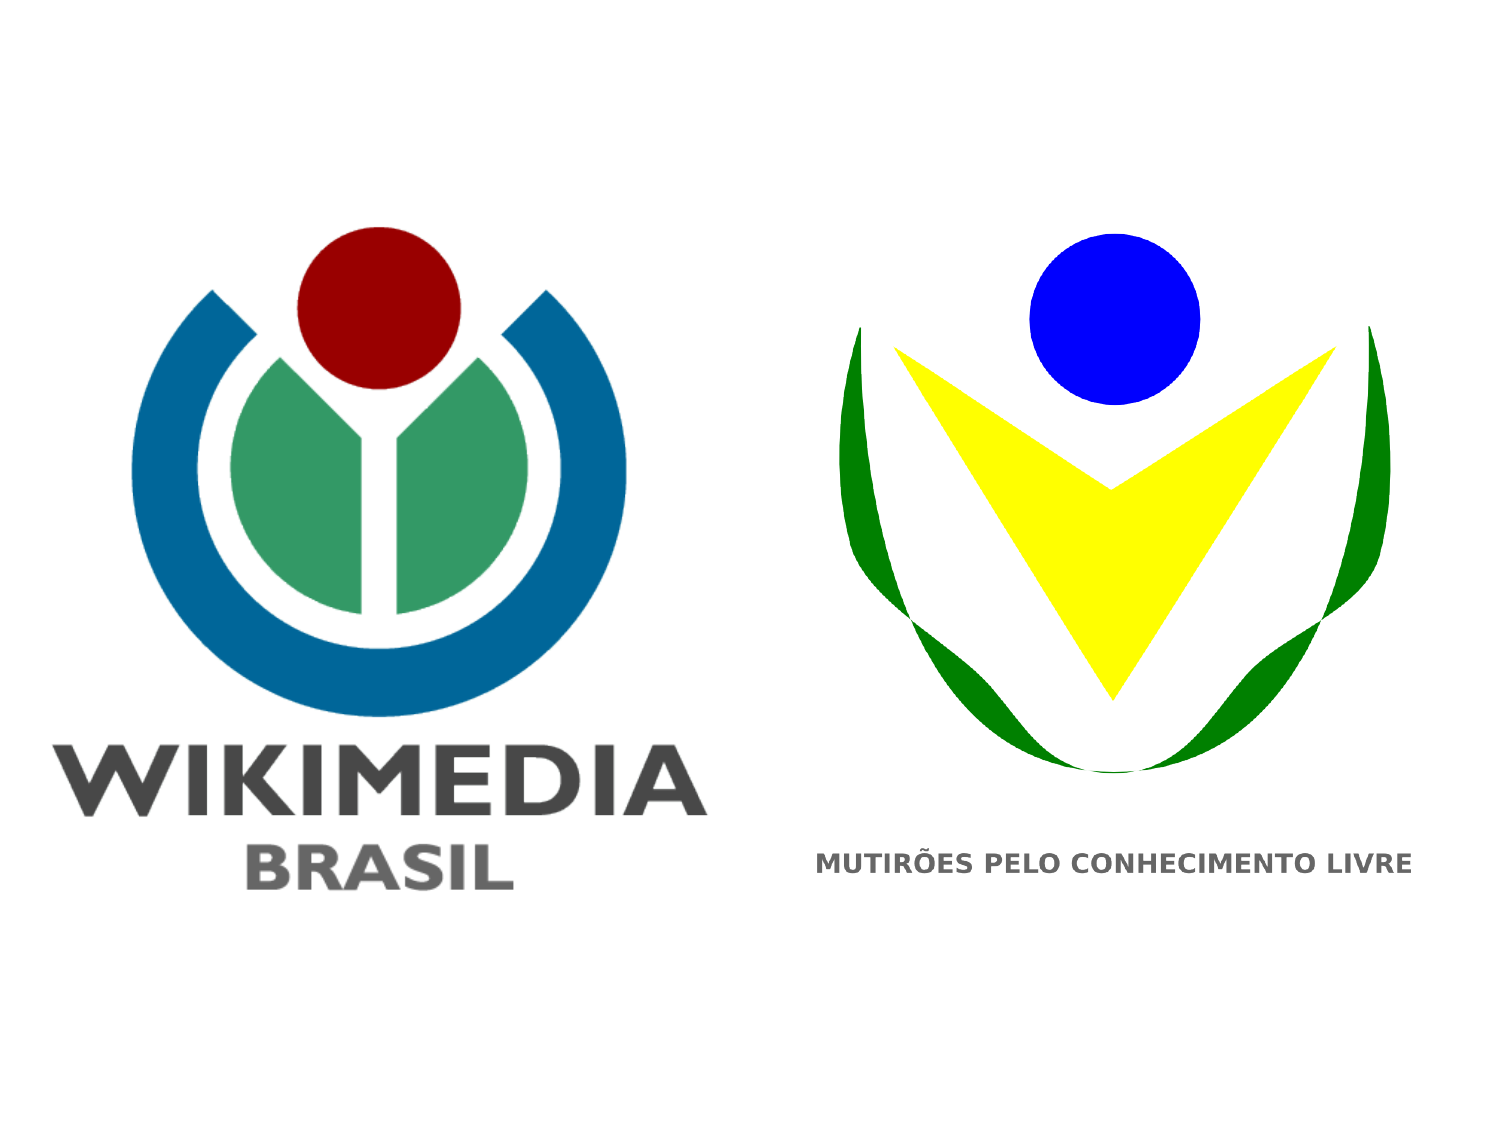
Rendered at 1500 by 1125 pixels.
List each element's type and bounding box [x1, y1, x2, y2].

picture [11, 196, 1489, 954]
